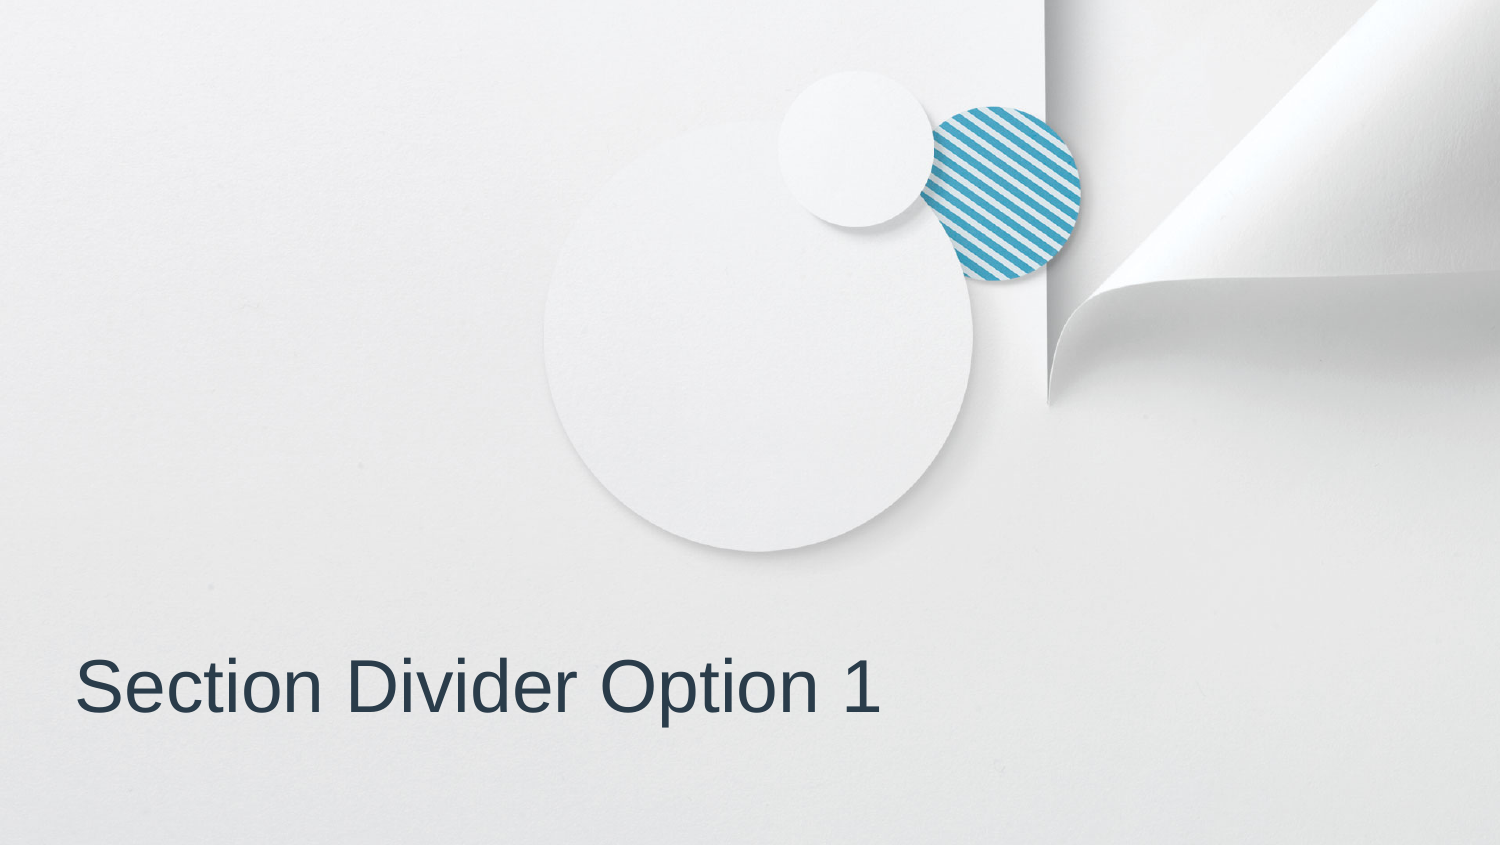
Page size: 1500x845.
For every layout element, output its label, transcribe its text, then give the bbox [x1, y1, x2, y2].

title Section Divider Option 1 [74, 645, 1410, 781]
picture [0, 0, 1500, 845]
